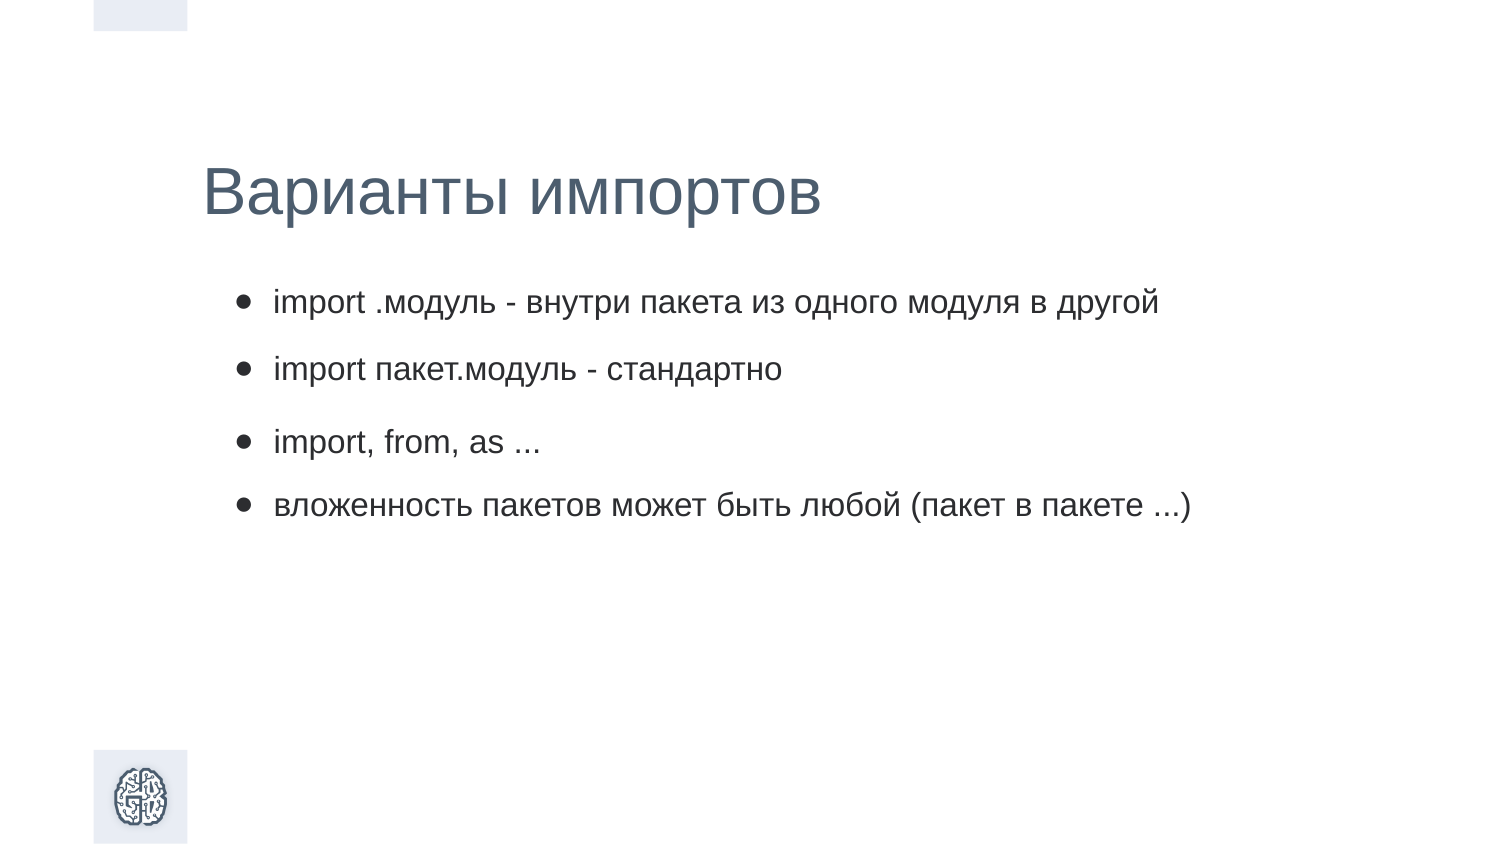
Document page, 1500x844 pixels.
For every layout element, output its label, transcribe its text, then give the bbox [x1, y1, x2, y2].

picture [106, 760, 175, 834]
text_box вложенность пакетов может быть любой (пакет в пакете ...) [187, 456, 1313, 530]
text_box import .модуль - внутри пакета из одного модуля в другой [187, 259, 1312, 322]
text_box import, from, as ... [187, 394, 1313, 456]
text_box Варианты импортов [187, 93, 1312, 259]
text_box import пакет.модуль - стандартно [187, 321, 1313, 394]
